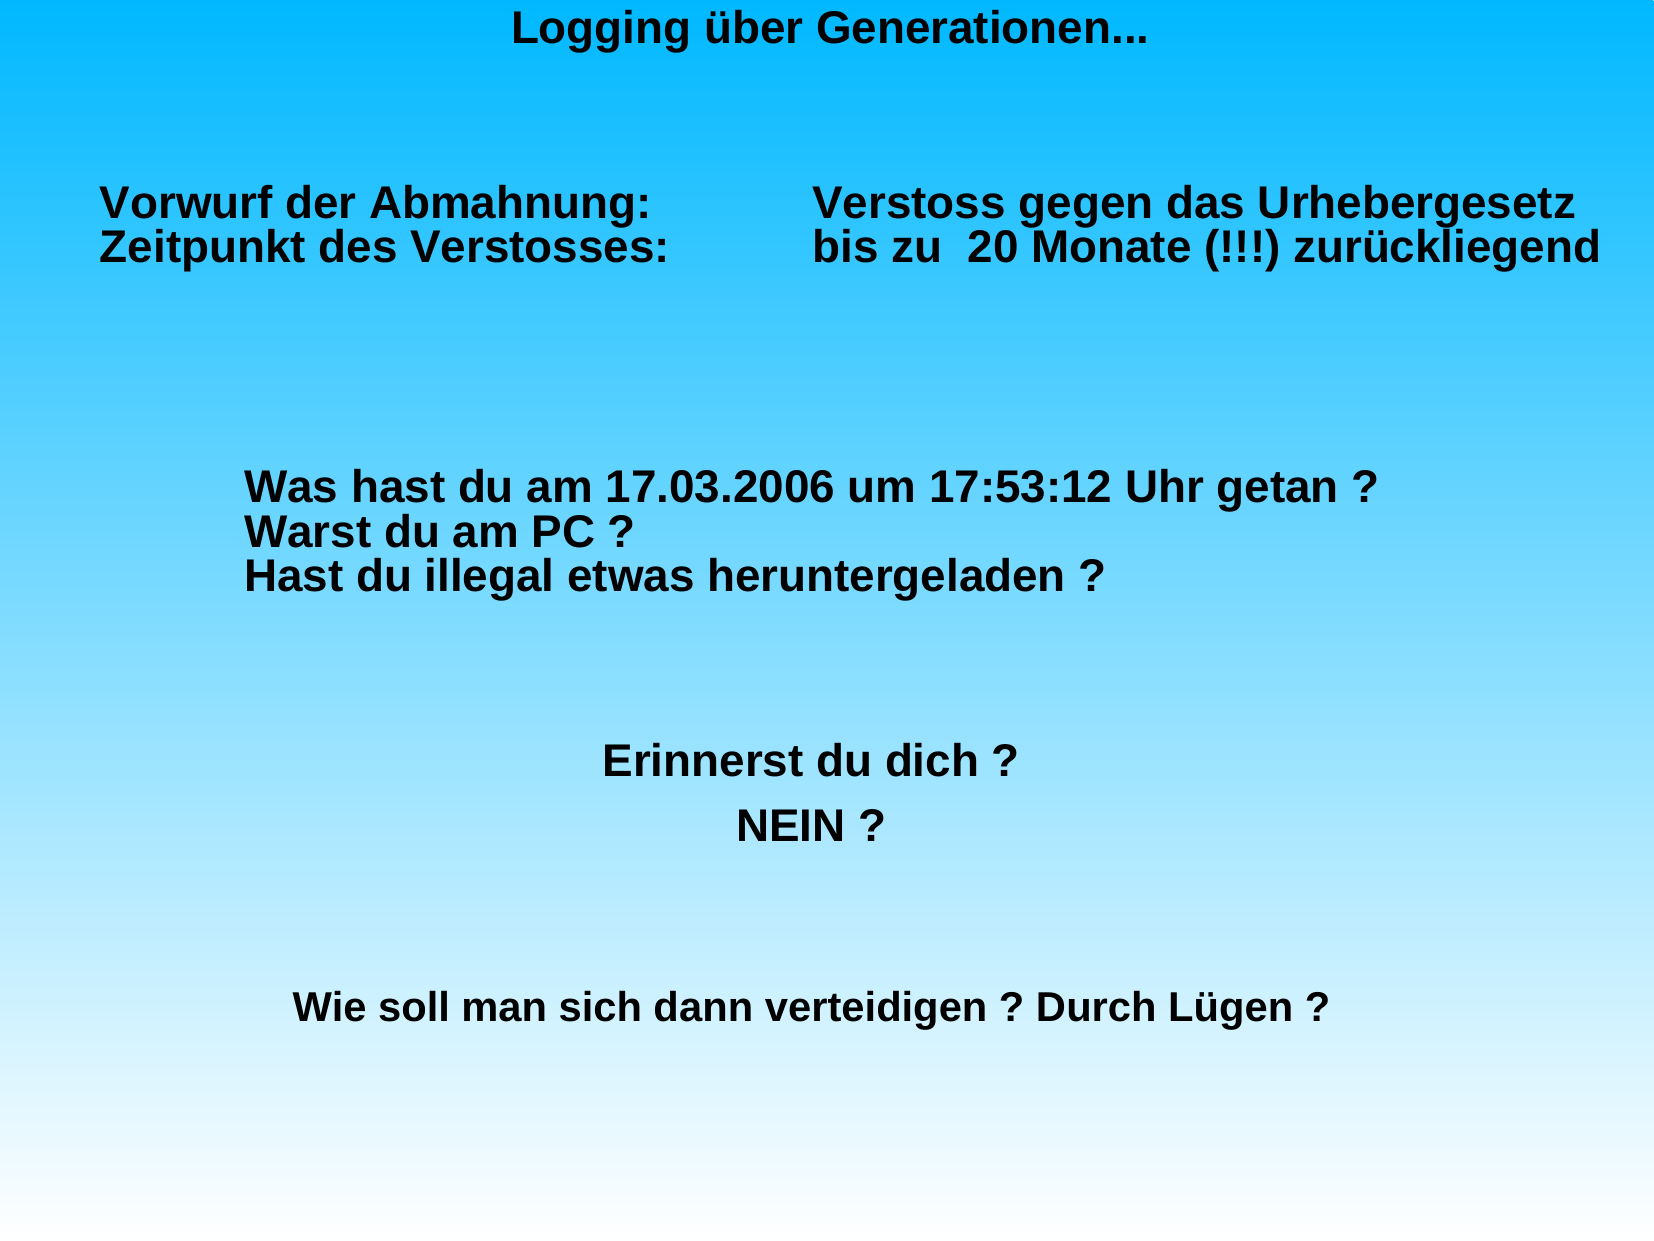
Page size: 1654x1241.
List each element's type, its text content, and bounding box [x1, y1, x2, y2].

text_box Wie soll man sich dann verteidigen ? Durch Lügen ? [277, 981, 1346, 1045]
text_box NEIN ? [721, 798, 902, 866]
text_box Logging über Generationen... [496, 0, 1166, 68]
text_box Vorwurf der Abmahnung: Verstoss gegen das Urhebergesetz Zeitpunkt des Verstosses: bis zu 20 Monate (!!!) zurückliegend [85, 174, 1569, 295]
text_box Erinnerst du dich ? [588, 733, 1036, 801]
text_box Was hast du am 17.03.2006 um 17:53:12 Uhr getan ? Warst du am PC ? Hast du illegal etwas heruntergeladen ? [229, 459, 1394, 632]
